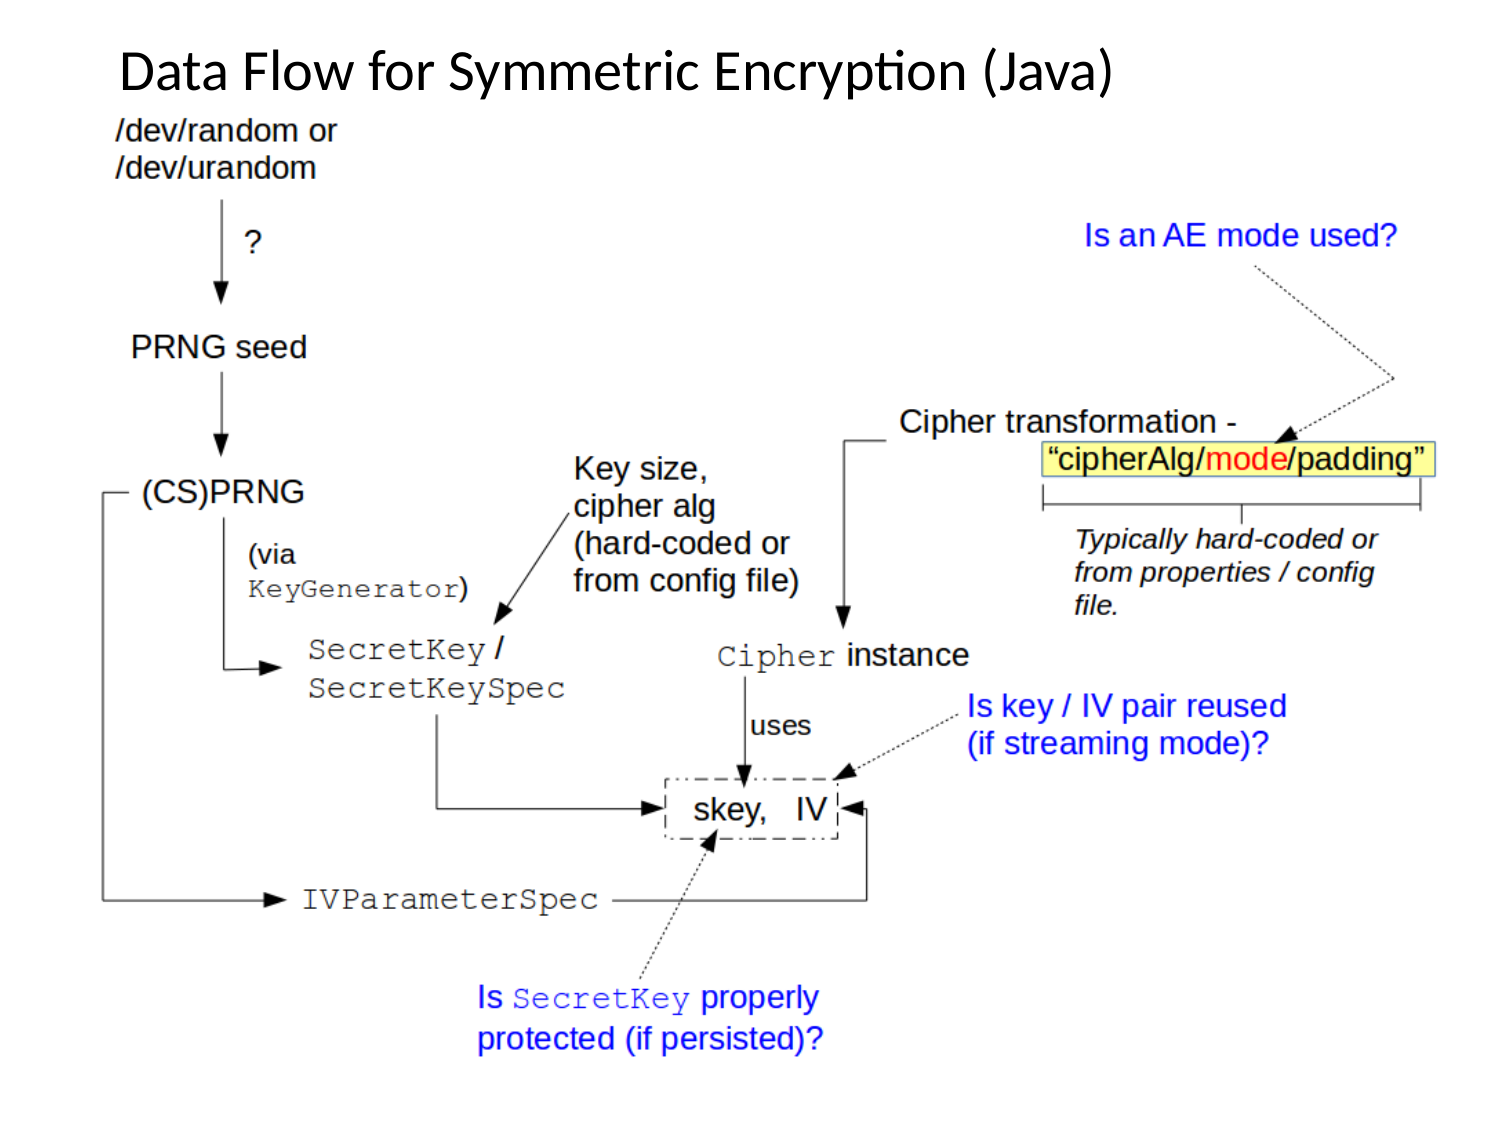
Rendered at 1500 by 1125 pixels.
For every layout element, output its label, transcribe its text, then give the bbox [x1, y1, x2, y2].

text_box Data Flow for Symmetric Encryption (Java) [104, 24, 1410, 108]
picture [30, 41, 1487, 1125]
